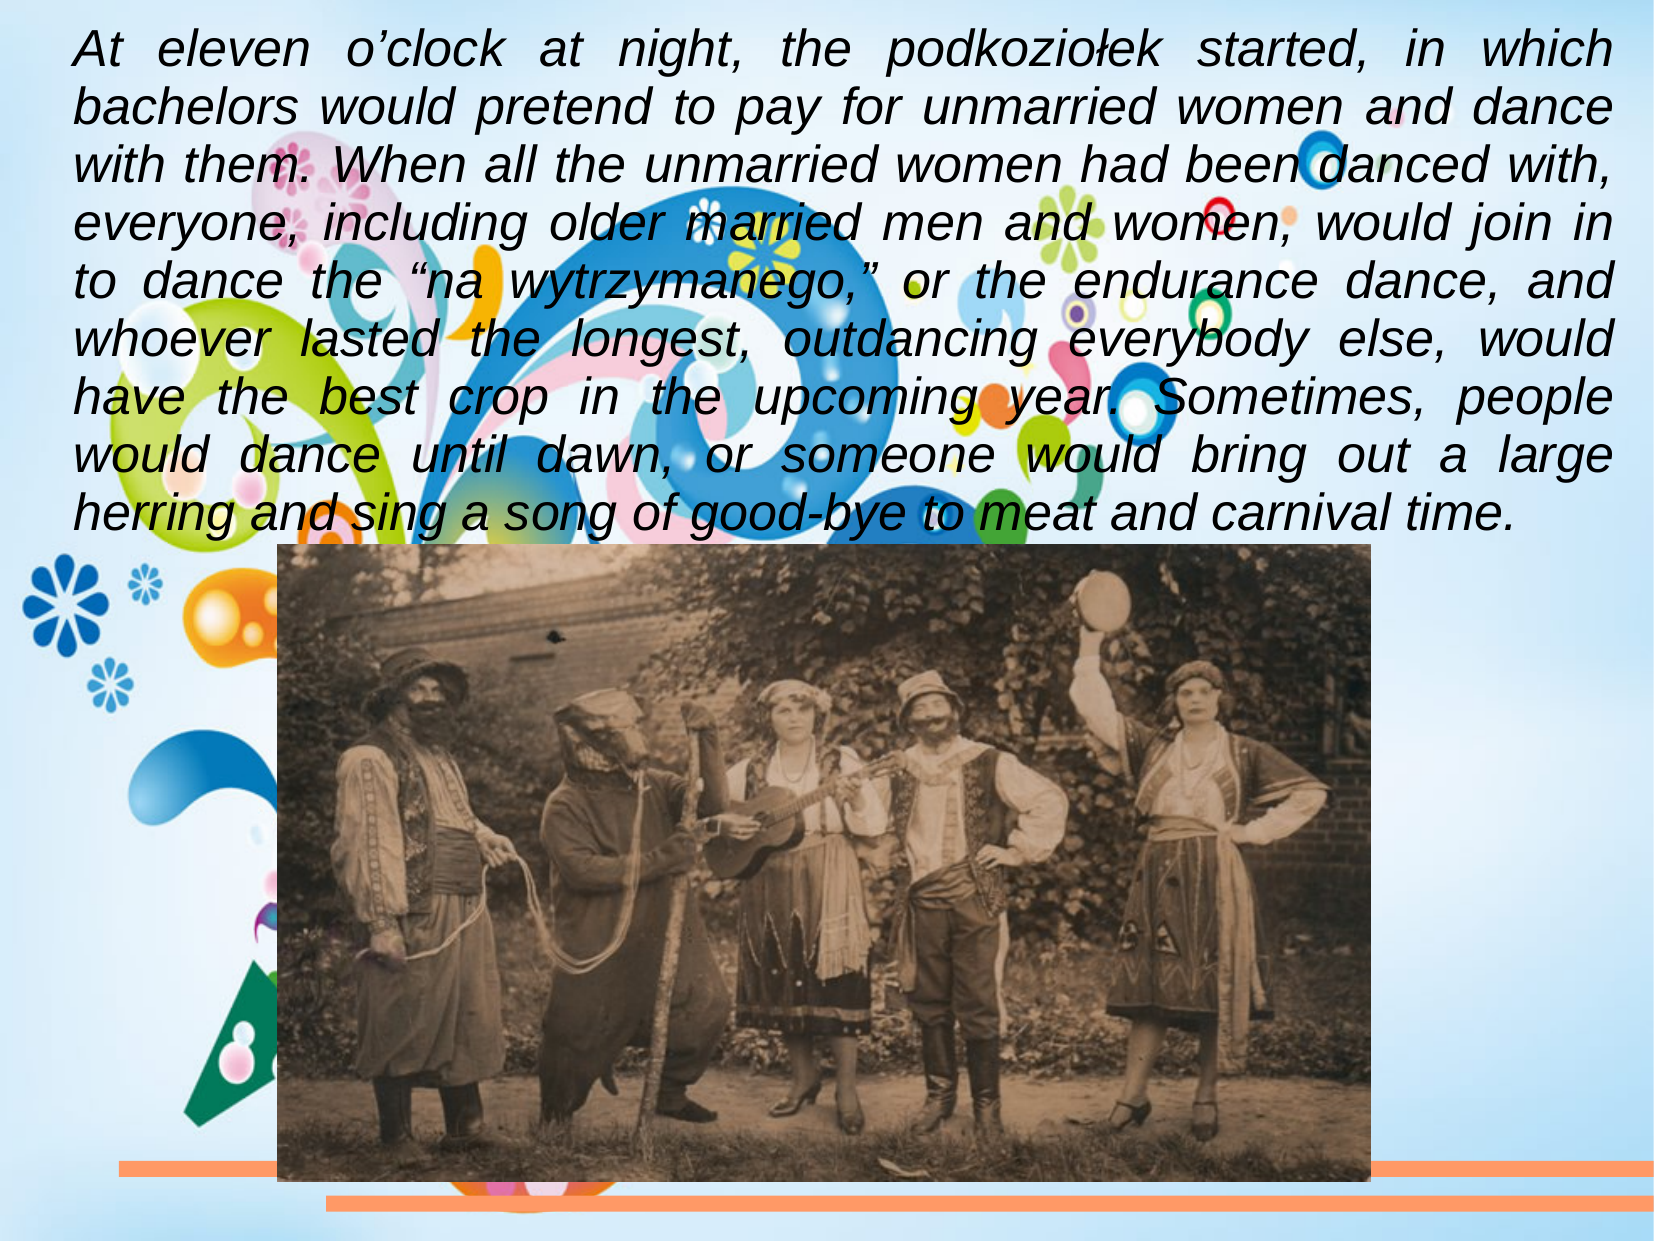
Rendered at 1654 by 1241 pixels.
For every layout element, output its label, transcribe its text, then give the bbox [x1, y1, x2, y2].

picture [0, 0, 1654, 1241]
text_box At eleven o’clock at night, the podkoziołek started, in which bachelors would pretend to pay for unmarried women and dance with them. When all the unmarried women had been danced with, everyone, including older married men and women, would join in to dance the “na wytrzymanego,” or the endurance dance, and whoever lasted the longest, outdancing everybody else, would have the best crop in the upcoming year. Sometimes, people would dance until dawn, or someone would bring out a large herring and sing a song of good-bye to meat and carnival time. [59, 11, 1630, 545]
